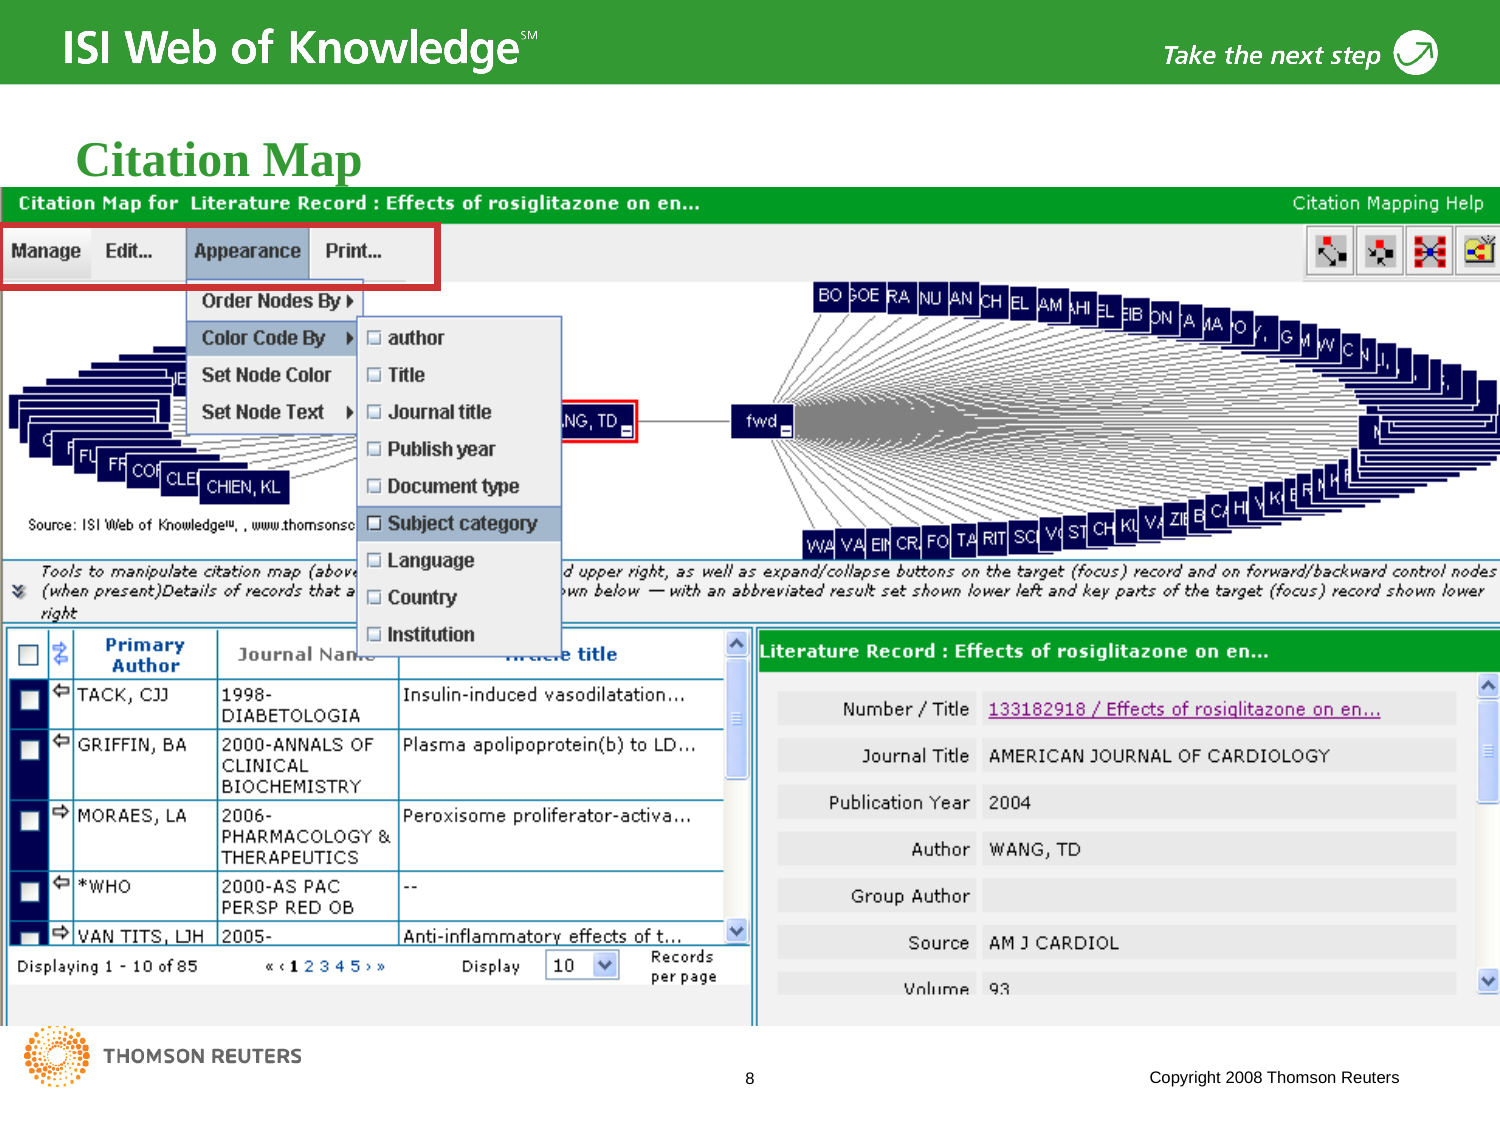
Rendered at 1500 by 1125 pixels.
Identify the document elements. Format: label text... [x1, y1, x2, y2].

title Citation Map [75, 111, 1426, 187]
picture [3, 228, 434, 284]
picture [0, 187, 1500, 1026]
